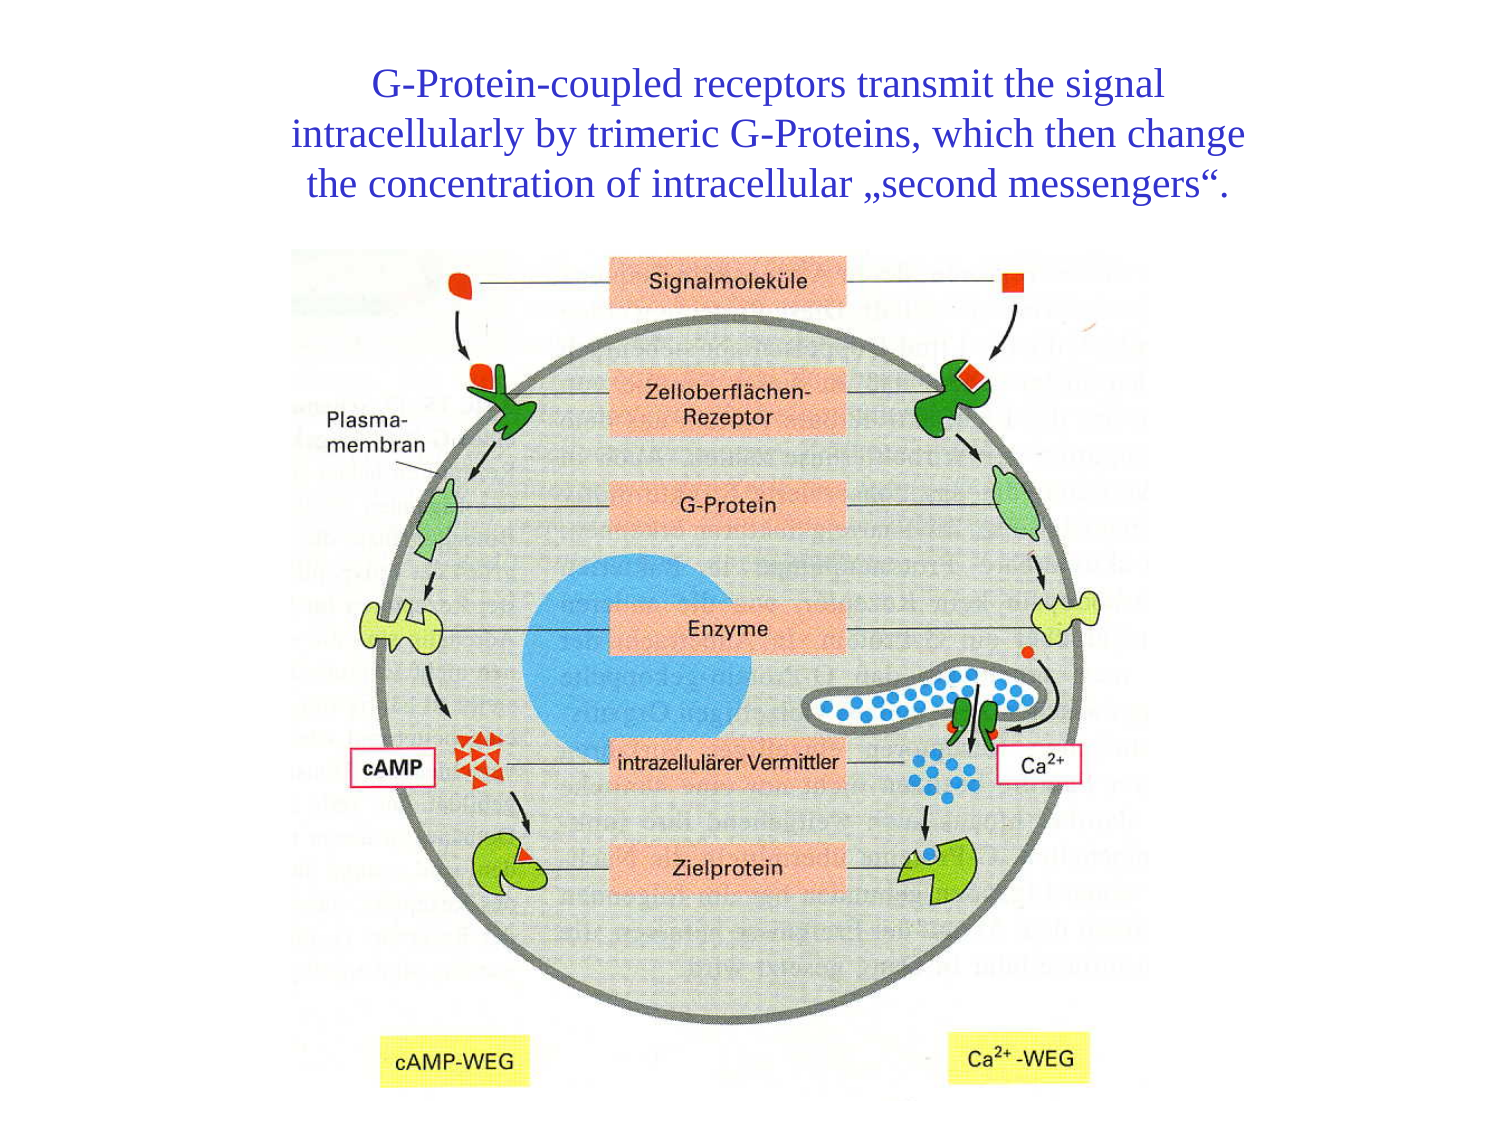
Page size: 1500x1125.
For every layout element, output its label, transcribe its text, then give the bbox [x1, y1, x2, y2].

picture [291, 249, 1149, 1101]
title G-Protein-coupled receptors transmit the signal intracellularly by trimeric G-Proteins, which then change the concentration of intracellular „second messengers“. [249, 37, 1288, 225]
